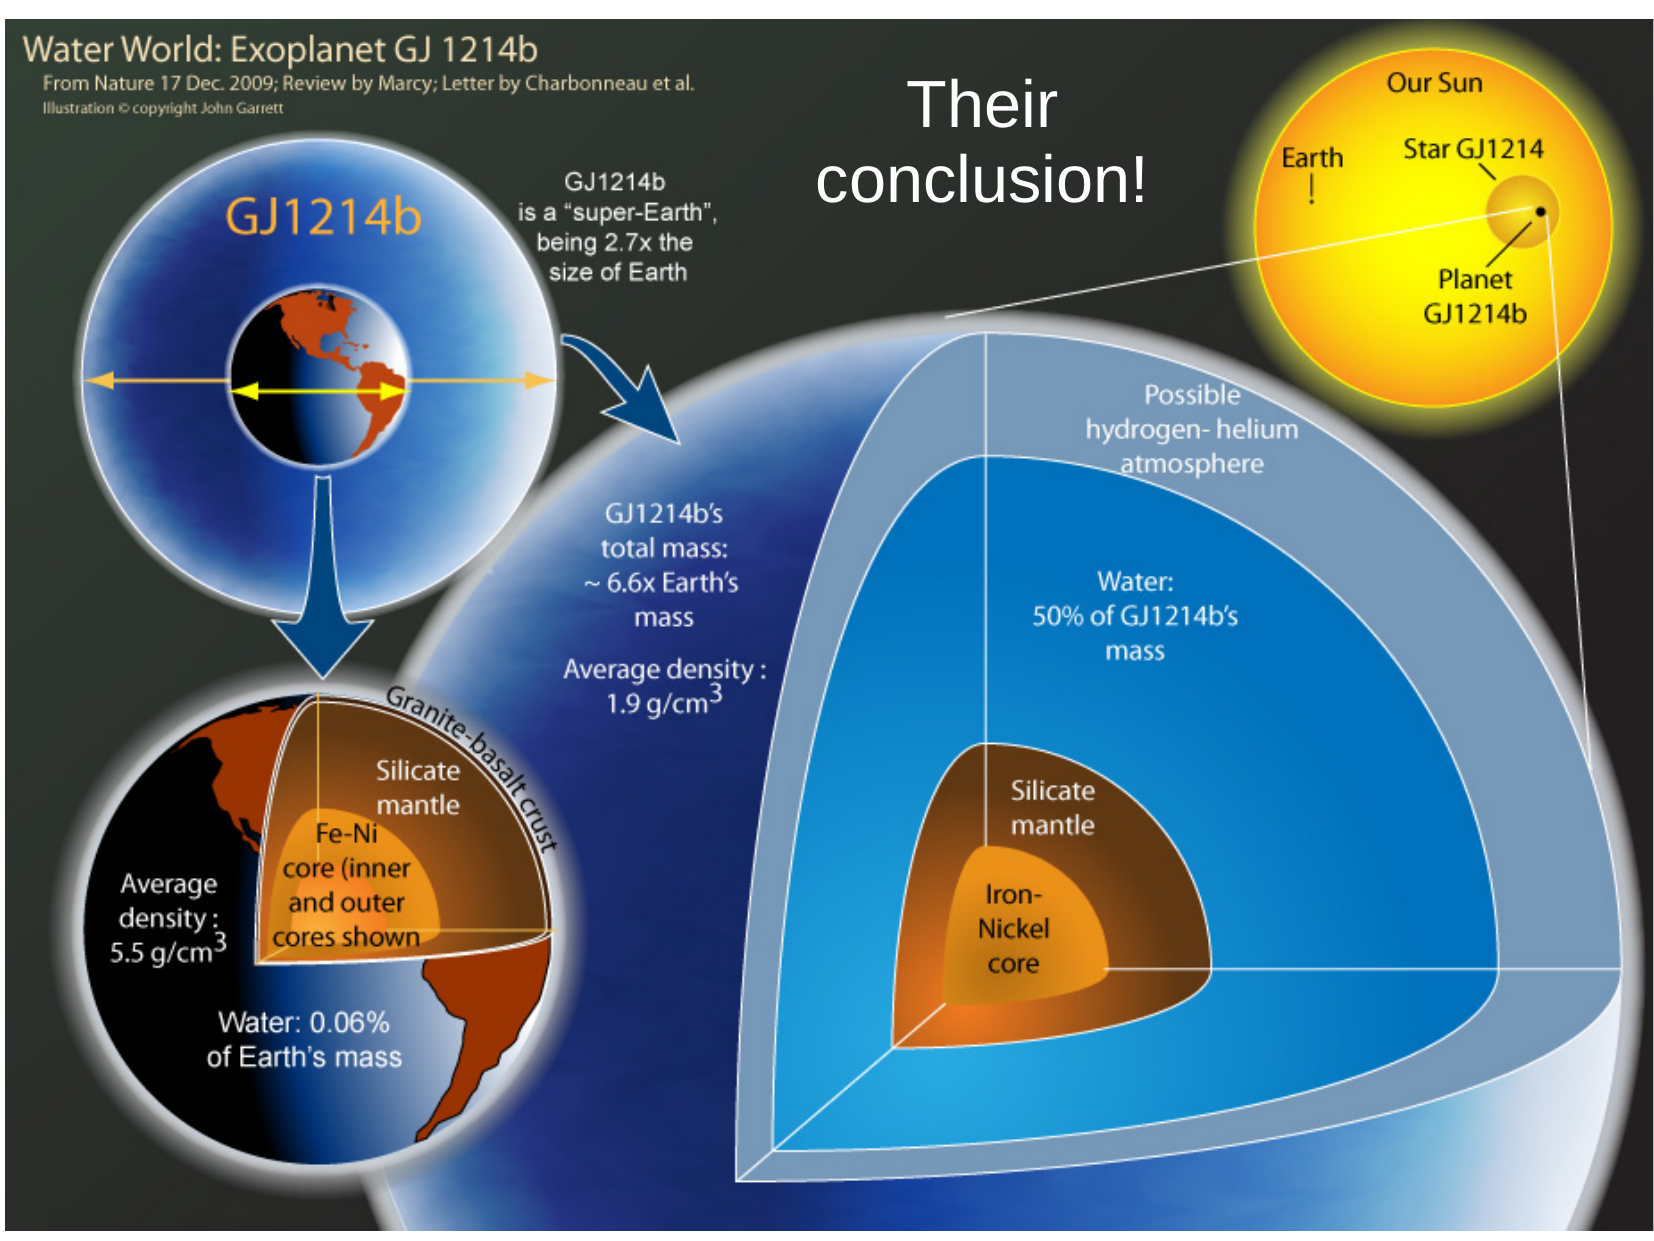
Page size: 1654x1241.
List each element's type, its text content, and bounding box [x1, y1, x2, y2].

text_box Their conclusion! [750, 60, 1216, 225]
picture [5, 19, 1654, 1231]
